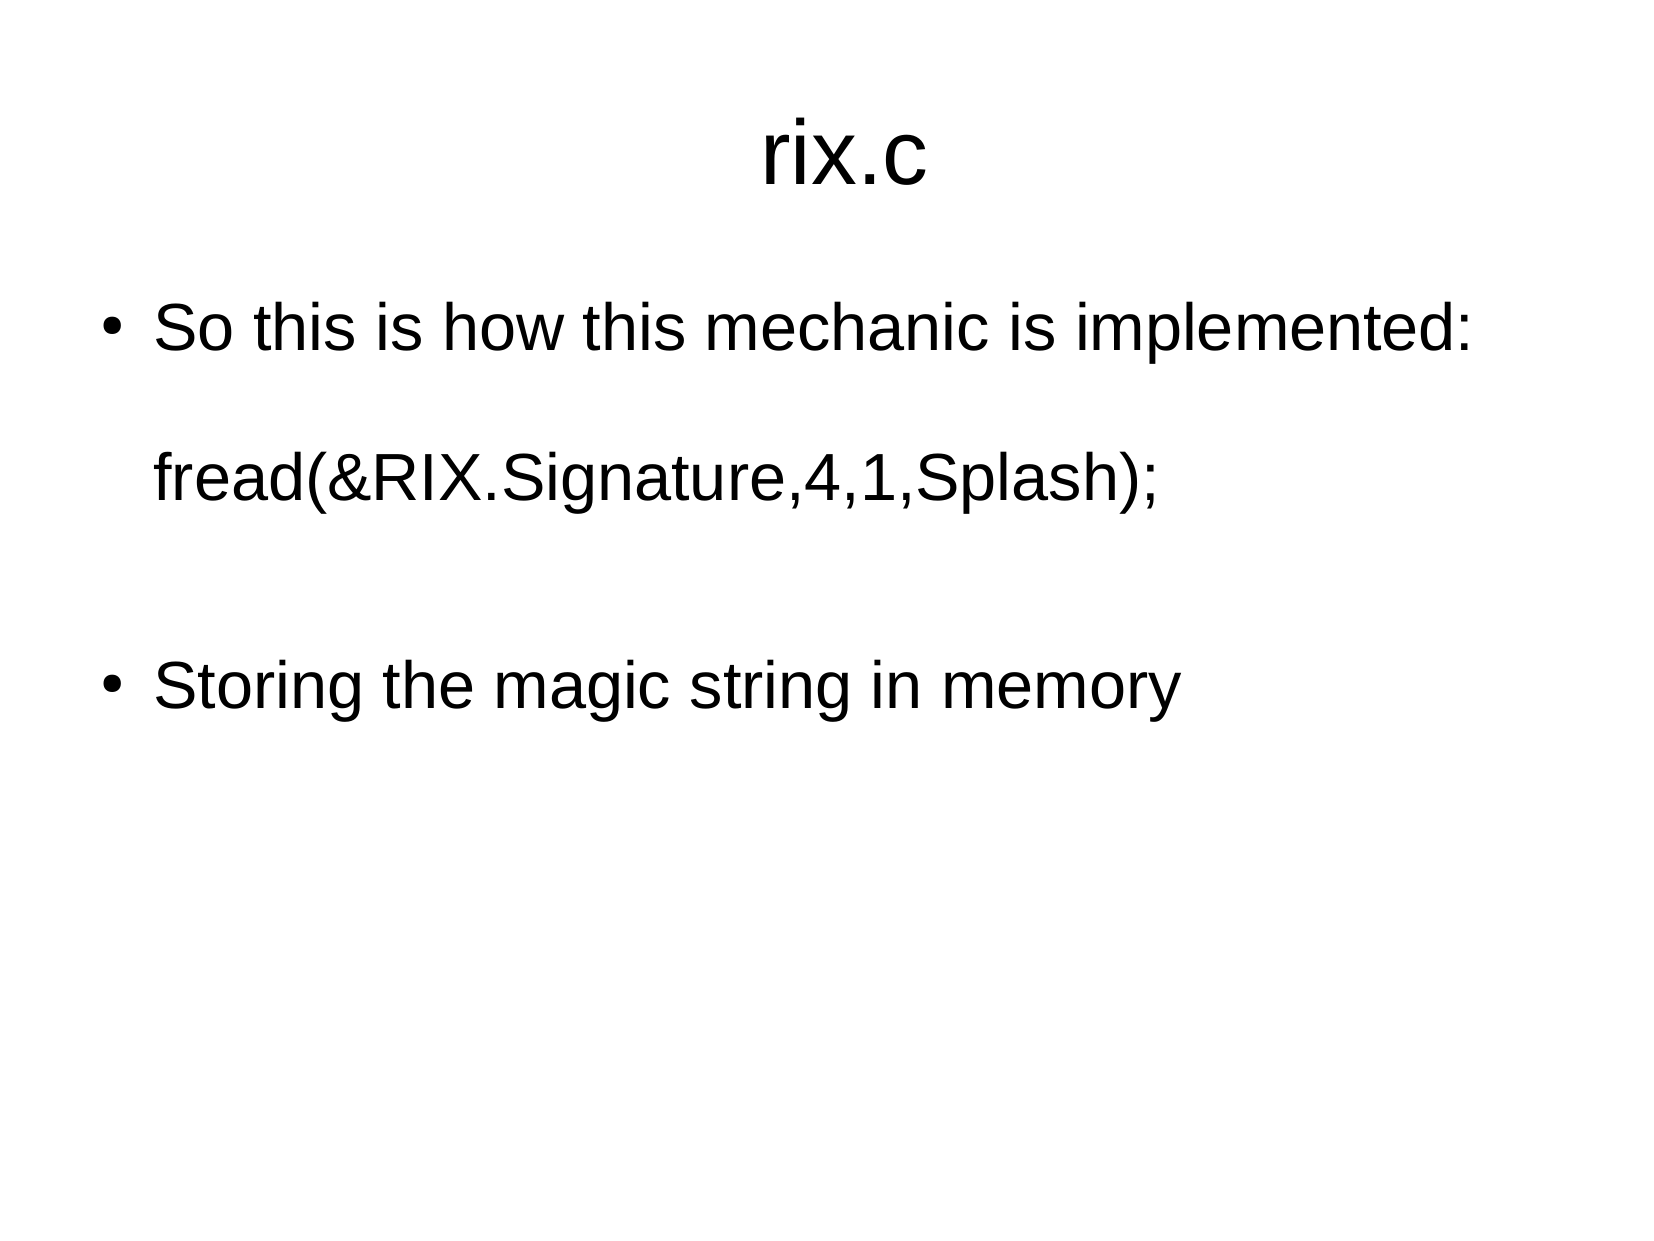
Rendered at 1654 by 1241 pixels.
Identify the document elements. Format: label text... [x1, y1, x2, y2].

title rix.c [82, 49, 1571, 257]
list So this is how this mechanic is implemented: fread(&RIX.Signature,4,1,Splash); Storing the magic string in memory [82, 290, 1571, 1010]
